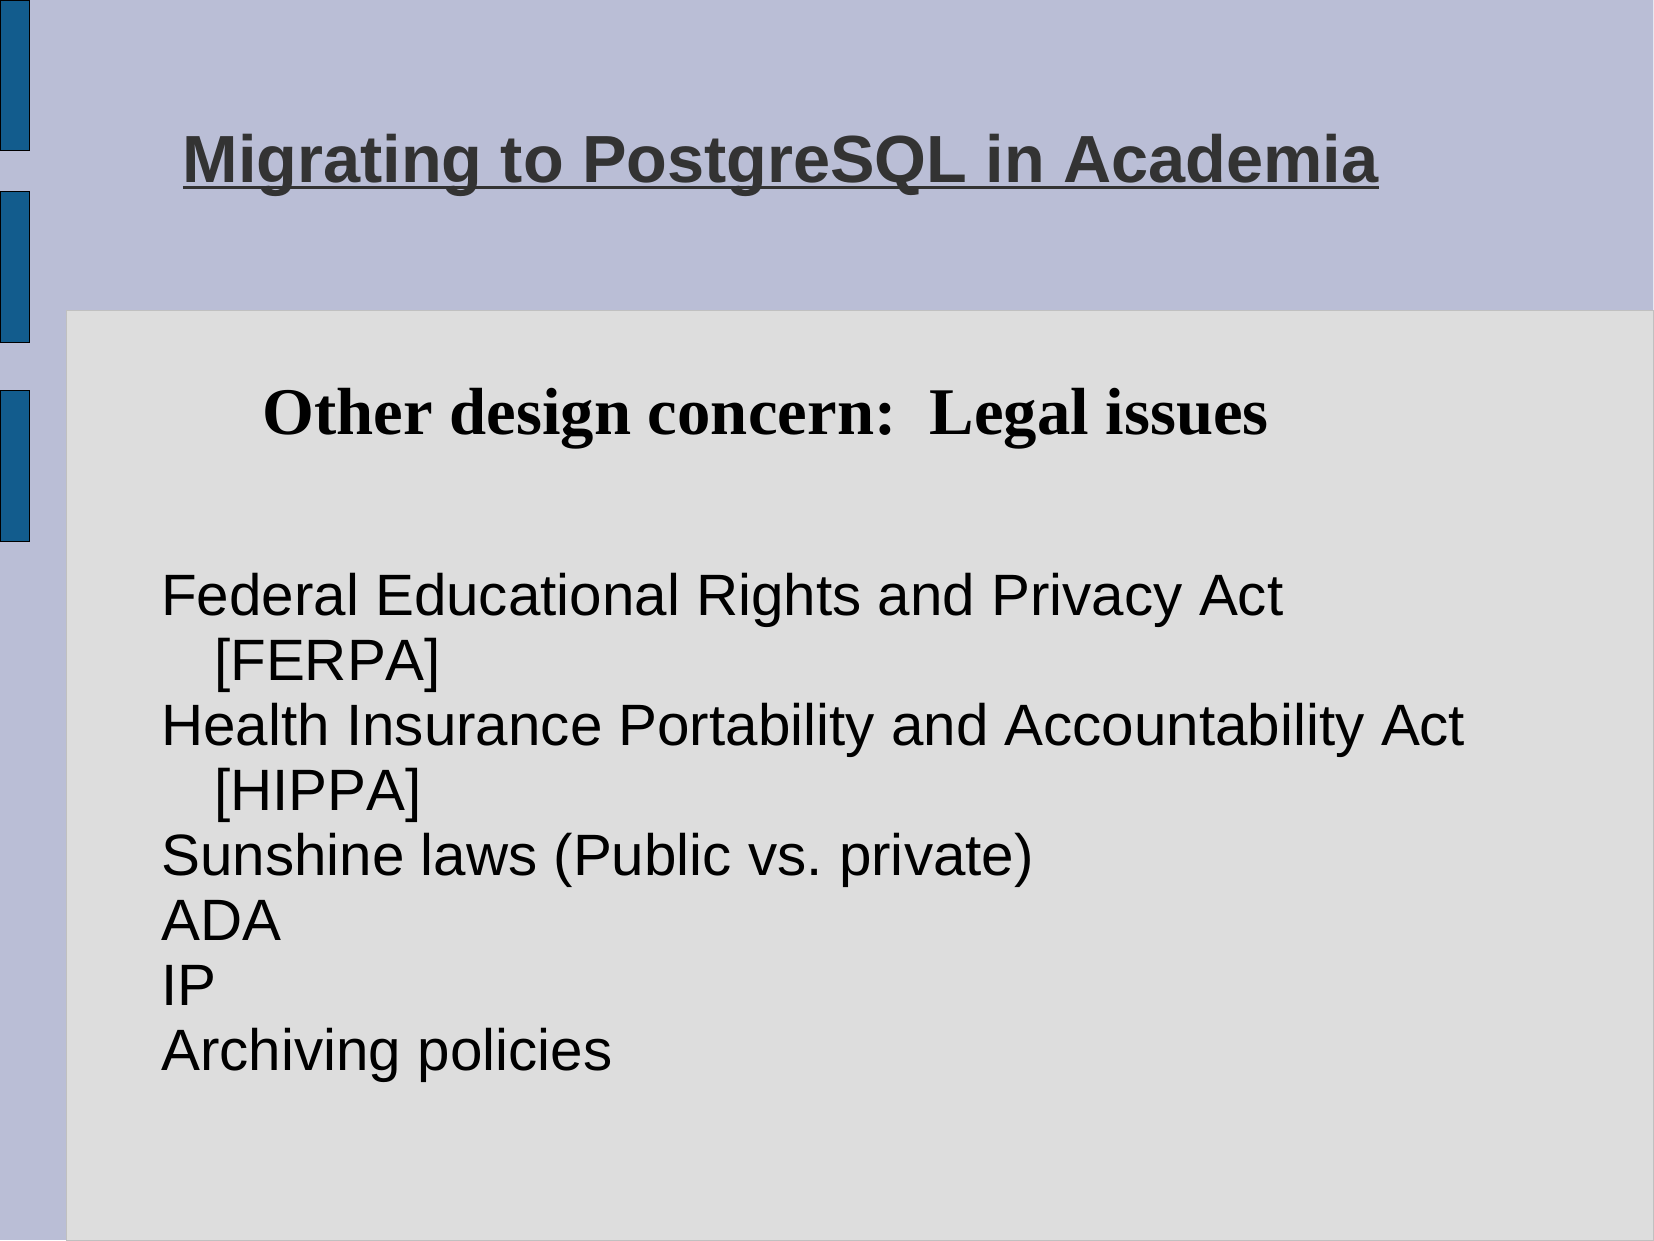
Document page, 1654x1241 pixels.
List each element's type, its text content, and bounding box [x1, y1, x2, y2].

text_box Other design concern: Legal issues [262, 375, 1426, 450]
list Federal Educational Rights and Privacy Act [FERPA] Health Insurance Portability and Accountability Act [HIPPA] Sunshine laws (Public vs. private) ADA IP Archiving policies [152, 562, 1565, 1081]
title Migrating to PostgreSQL in Academia [75, 55, 1488, 263]
